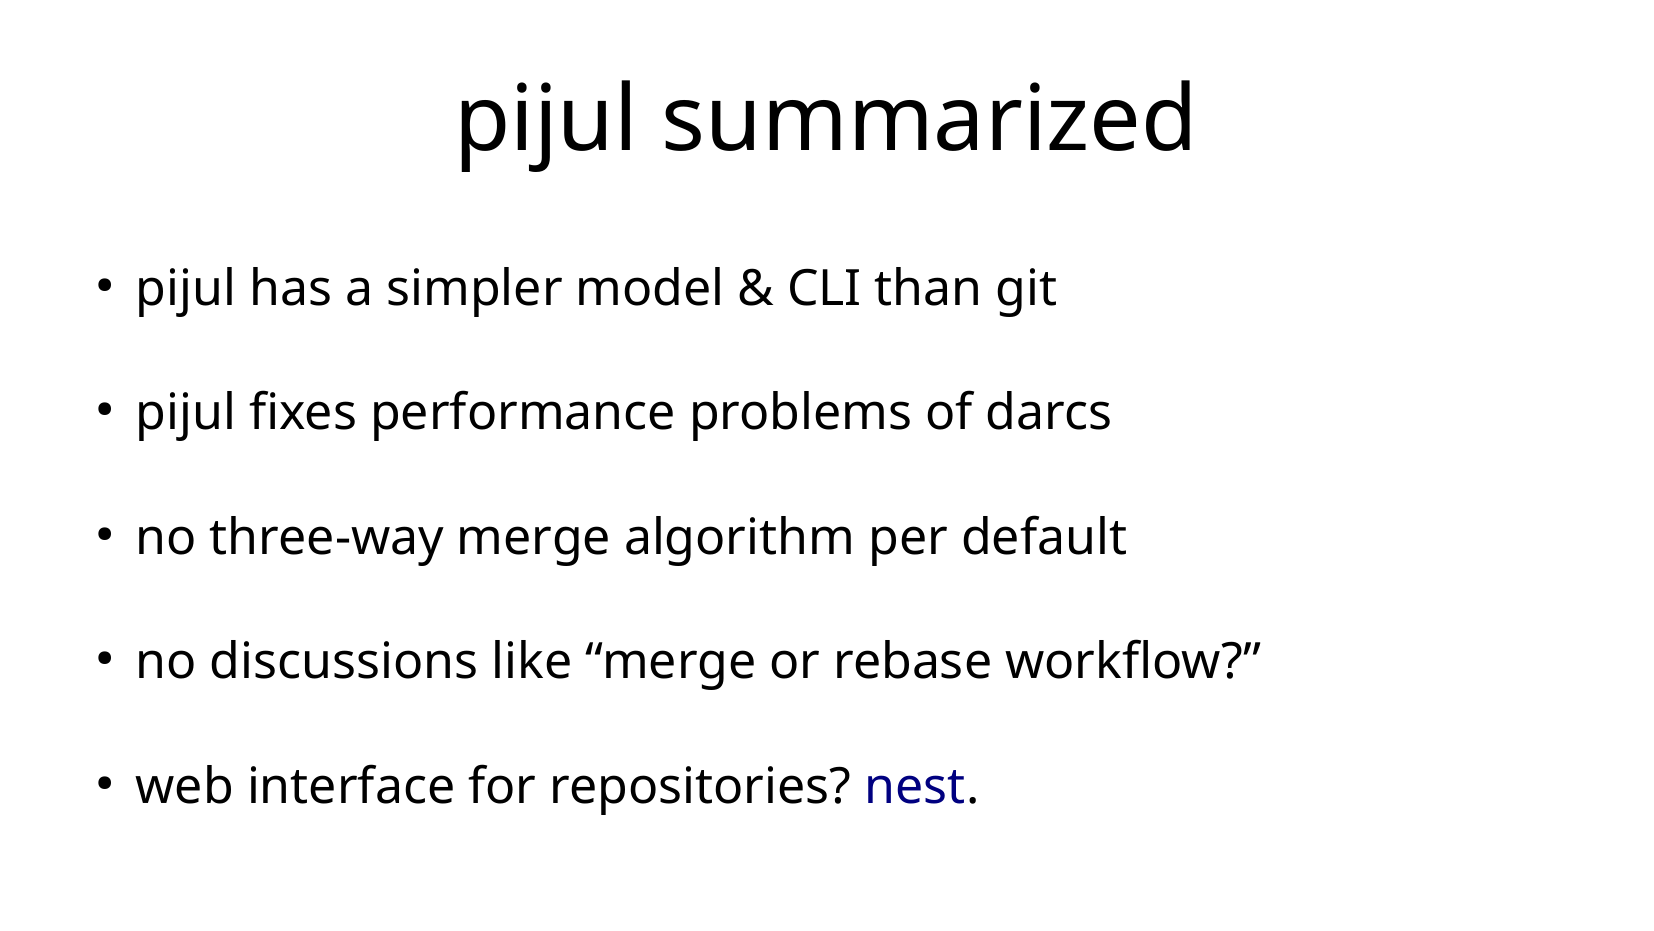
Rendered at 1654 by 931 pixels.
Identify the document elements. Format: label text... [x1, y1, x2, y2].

list pijul has a simpler model & CLI than git pijul fixes performance problems of darcs no three-way merge algorithm per default no discussions like “merge or rebase workflow?” web interface for repositories? nest. [82, 217, 1571, 819]
title pijul summarized [82, 37, 1571, 193]
